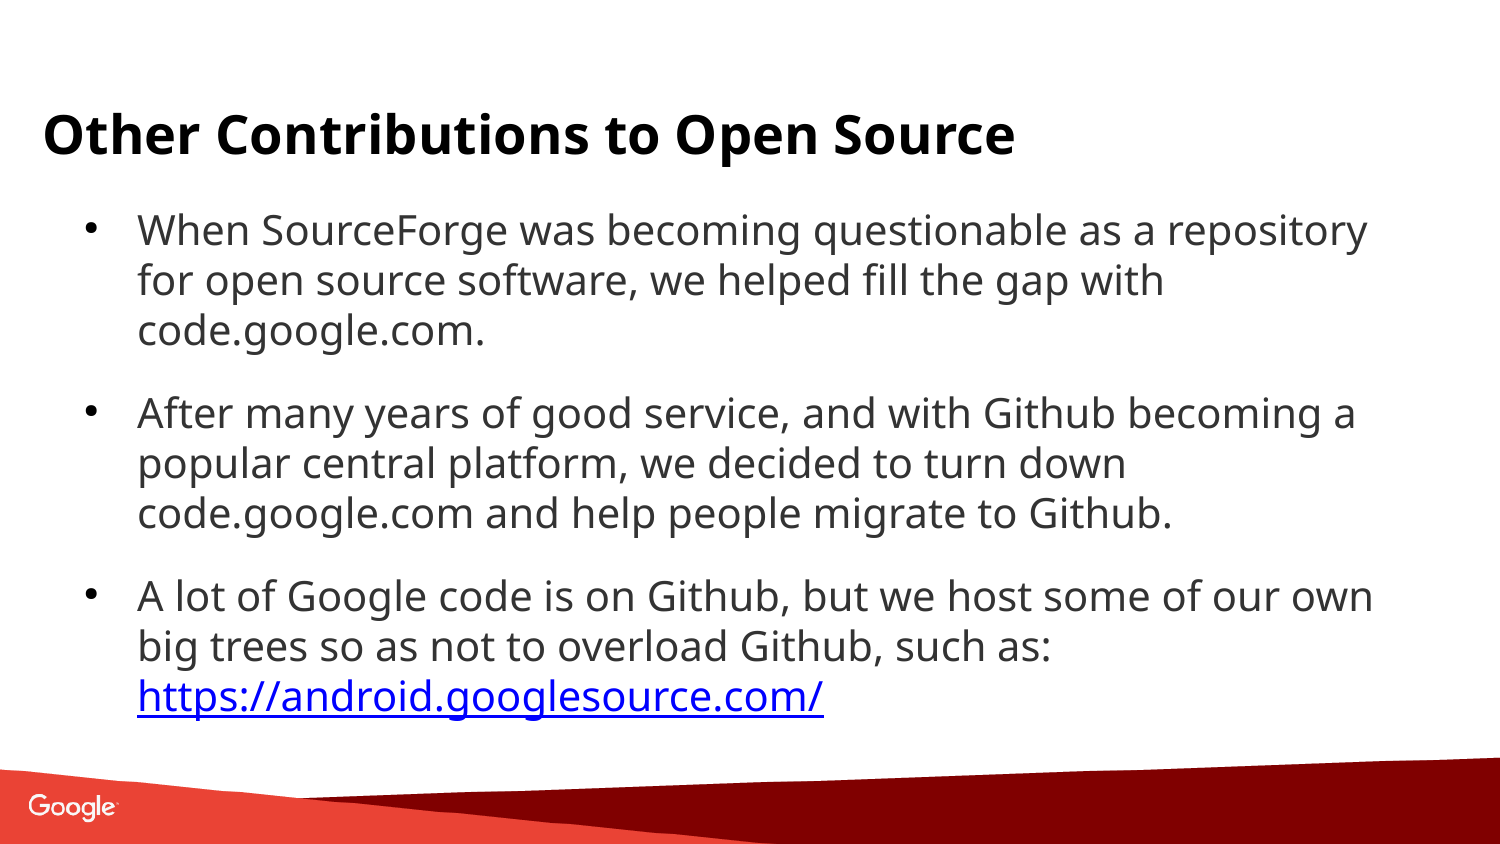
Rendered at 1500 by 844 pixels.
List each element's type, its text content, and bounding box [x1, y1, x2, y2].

list When SourceForge was becoming questionable as a repository for open source software, we helped fill the gap with code.google.com. After many years of good service, and with Github becoming a popular central platform, we decided to turn down code.google.com and help people migrate to Github. A lot of Google code is on Github, but we host some of our own big trees so as not to overload Github, such as: https://android.googlesource.com/ [51, 210, 1449, 750]
text_box Other Contributions to Open Source [27, 85, 1478, 210]
picture [0, 0, 1500, 844]
